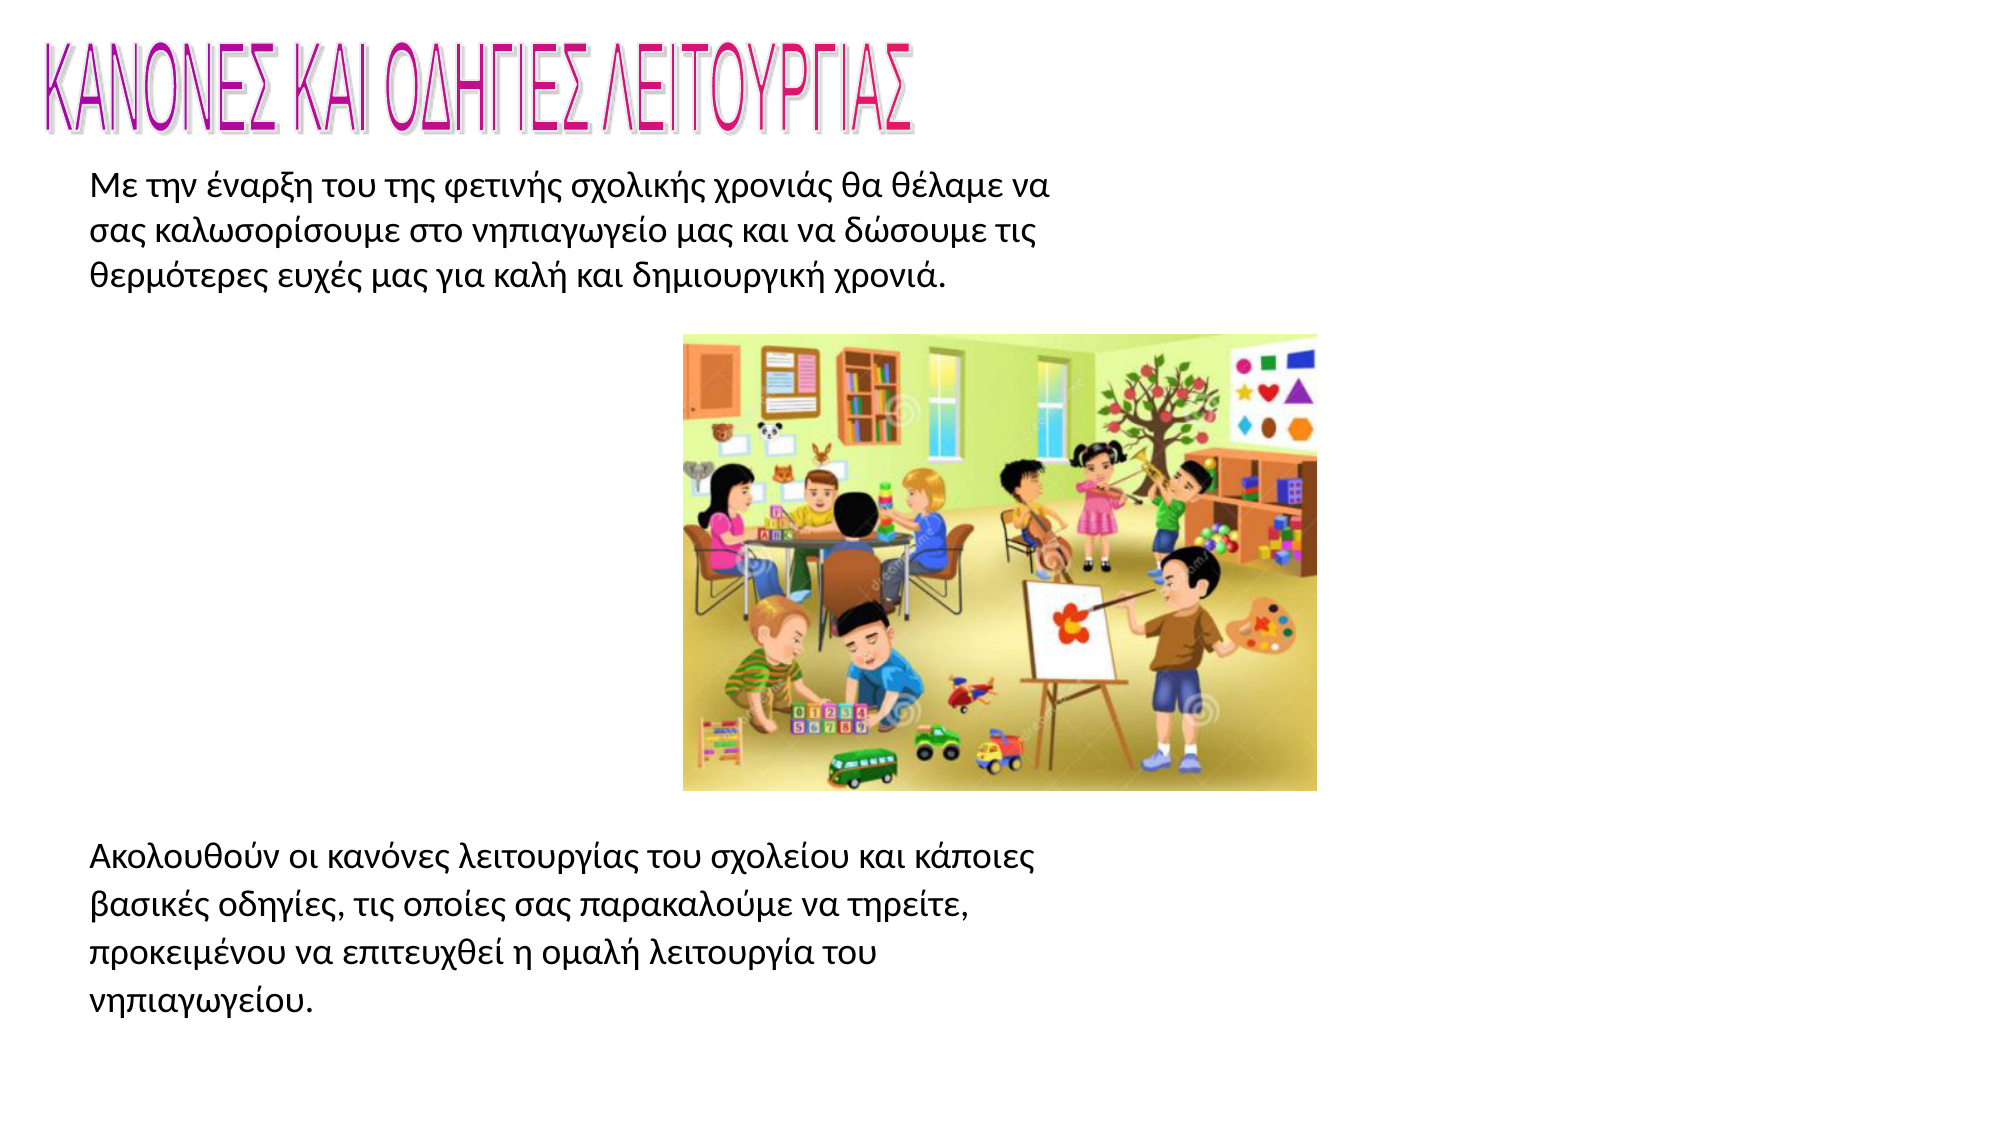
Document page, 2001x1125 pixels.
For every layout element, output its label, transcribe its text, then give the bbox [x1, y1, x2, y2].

text_box KANONEΣ ΚΑΙ ΟΔΗΓΙΕΣ ΛΕΙΤΟΥΡΓΙΑΣ [491, 42, 514, 131]
text_box KANONEΣ ΚΑΙ ΟΔΗΓΙΕΣ ΛΕΙΤΟΥΡΓΙΑΣ [746, 42, 777, 131]
text_box KANONEΣ ΚΑΙ ΟΔΗΓΙΕΣ ΛΕΙΤΟΥΡΓΙΑΣ [850, 42, 883, 131]
text_box KANONEΣ ΚΑΙ ΟΔΗΓΙΕΣ ΛΕΙΤΟΥΡΓΙΑΣ [110, 42, 138, 131]
text_box KANONEΣ ΚΑΙ ΟΔΗΓΙΕΣ ΛΕΙΤΟΥΡΓΙΑΣ [681, 42, 709, 131]
text_box KANONEΣ ΚΑΙ ΟΔΗΓΙΕΣ ΛΕΙΤΟΥΡΓΙΑΣ [144, 41, 178, 132]
text_box KANONEΣ ΚΑΙ ΟΔΗΓΙΕΣ ΛΕΙΤΟΥΡΓΙΑΣ [601, 42, 634, 131]
text_box KANONEΣ ΚΑΙ ΟΔΗΓΙΕΣ ΛΕΙΤΟΥΡΓΙΑΣ [531, 42, 559, 131]
text_box KANONEΣ ΚΑΙ ΟΔΗΓΙΕΣ ΛΕΙΤΟΥΡΓΙΑΣ [781, 42, 808, 131]
text_box KANONEΣ ΚΑΙ ΟΔΗΓΙΕΣ ΛΕΙΤΟΥΡΓΙΑΣ [385, 41, 419, 132]
text_box KANONEΣ ΚΑΙ ΟΔΗΓΙΕΣ ΛΕΙΤΟΥΡΓΙΑΣ [218, 42, 246, 131]
text_box Με την έναρξη του της φετινής σχολικής χρονιάς θα θέλαμε να σας καλωσορίσουμε στο νηπιαγωγείο μας και να δώσουμε τις θερμότερες ευχές μας για καλή και δημιουργική χρονιά. [74, 153, 1074, 303]
text_box KANONEΣ ΚΑΙ ΟΔΗΓΙΕΣ ΛΕΙΤΟΥΡΓΙΑΣ [563, 42, 589, 131]
text_box KANONEΣ ΚΑΙ ΟΔΗΓΙΕΣ ΛΕΙΤΟΥΡΓΙΑΣ [249, 42, 276, 131]
text_box KANONEΣ ΚΑΙ ΟΔΗΓΙΕΣ ΛΕΙΤΟΥΡΓΙΑΣ [637, 42, 665, 131]
text_box KANONEΣ ΚΑΙ ΟΔΗΓΙΕΣ ΛΕΙΤΟΥΡΓΙΑΣ [814, 42, 836, 131]
text_box KANONEΣ ΚΑΙ ΟΔΗΓΙΕΣ ΛΕΙΤΟΥΡΓΙΑΣ [45, 42, 107, 131]
text_box KANONEΣ ΚΑΙ ΟΔΗΓΙΕΣ ΛΕΙΤΟΥΡΓΙΑΣ [183, 42, 211, 131]
text_box KANONEΣ ΚΑΙ ΟΔΗΓΙΕΣ ΛΕΙΤΟΥΡΓΙΑΣ [421, 42, 451, 131]
text_box KANONEΣ ΚΑΙ ΟΔΗΓΙΕΣ ΛΕΙΤΟΥΡΓΙΑΣ [456, 42, 484, 131]
text_box KANONEΣ ΚΑΙ ΟΔΗΓΙΕΣ ΛΕΙΤΟΥΡΓΙΑΣ [294, 42, 356, 131]
text_box Ακολουθούν οι κανόνες λειτουργίας του σχολείου και κάποιες βασικές οδηγίες, τις οποίες σας παρακαλούμε να τηρείτε, προκειμένου να επιτευχθεί η ομαλή λειτουργία του νηπιαγωγείου. [74, 820, 1074, 1028]
picture [683, 334, 1317, 791]
text_box KANONEΣ ΚΑΙ ΟΔΗΓΙΕΣ ΛΕΙΤΟΥΡΓΙΑΣ [711, 41, 745, 132]
text_box KANONEΣ ΚΑΙ ΟΔΗΓΙΕΣ ΛΕΙΤΟΥΡΓΙΑΣ [885, 42, 912, 131]
